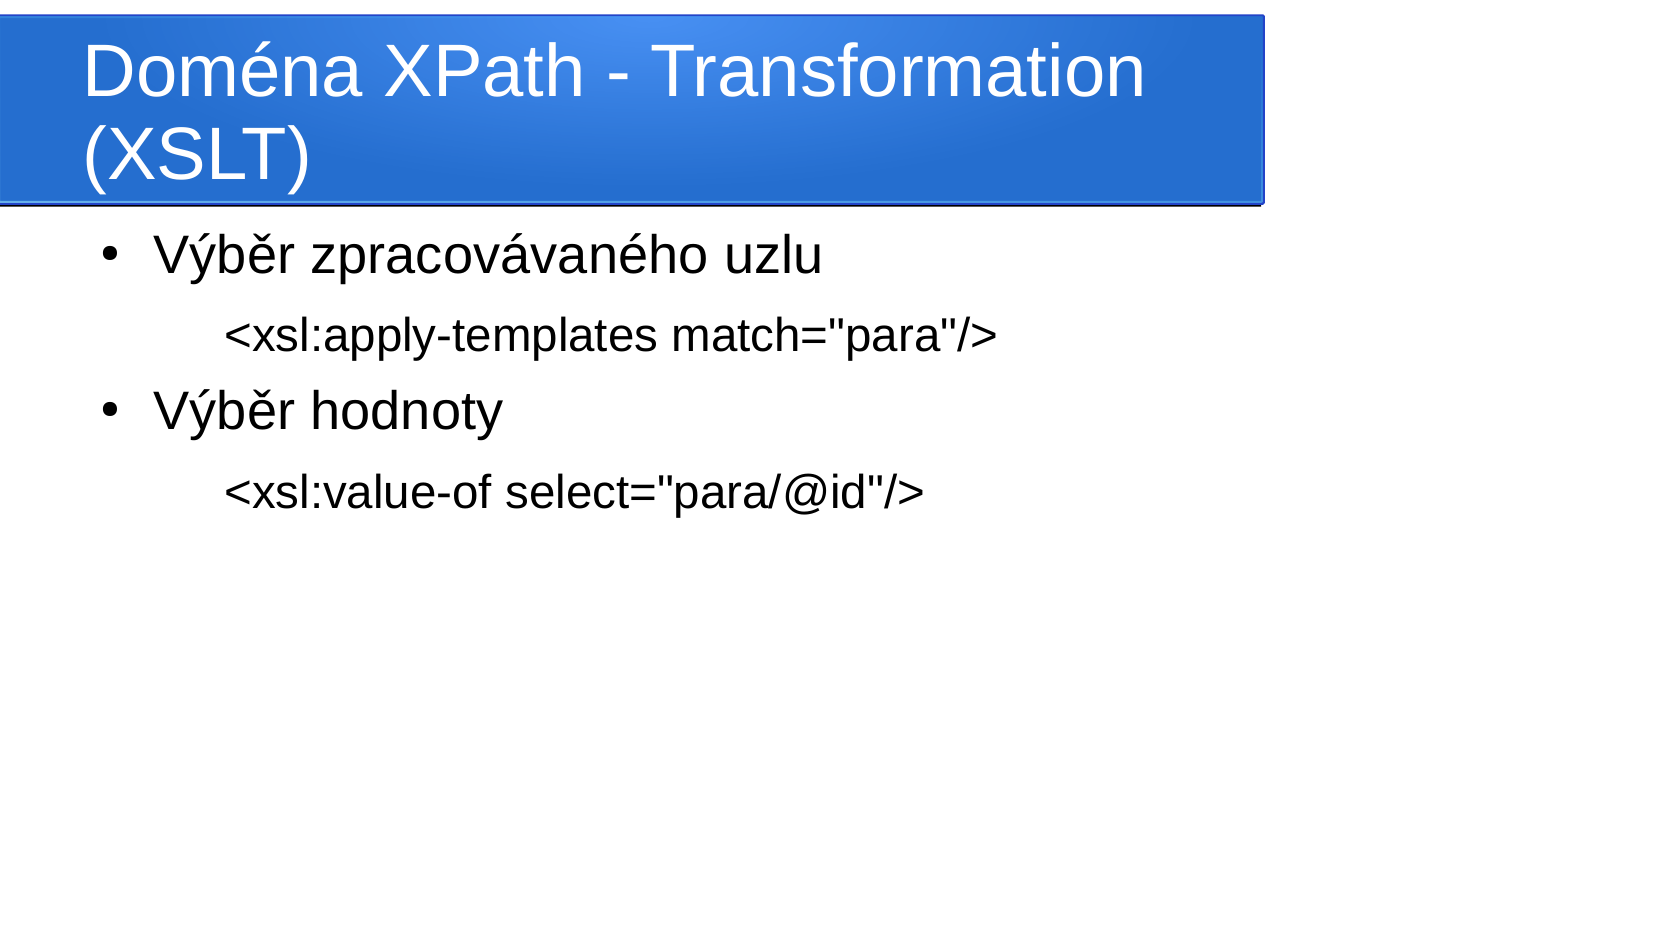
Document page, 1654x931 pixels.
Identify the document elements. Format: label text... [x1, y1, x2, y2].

title Doména XPath - Transformation (XSLT) [82, 29, 1235, 196]
list Výběr zpracovávaného uzlu <xsl:apply-templates match="para"/> Výběr hodnoty <xsl:value-of select="para/@id"/> [82, 224, 1571, 764]
